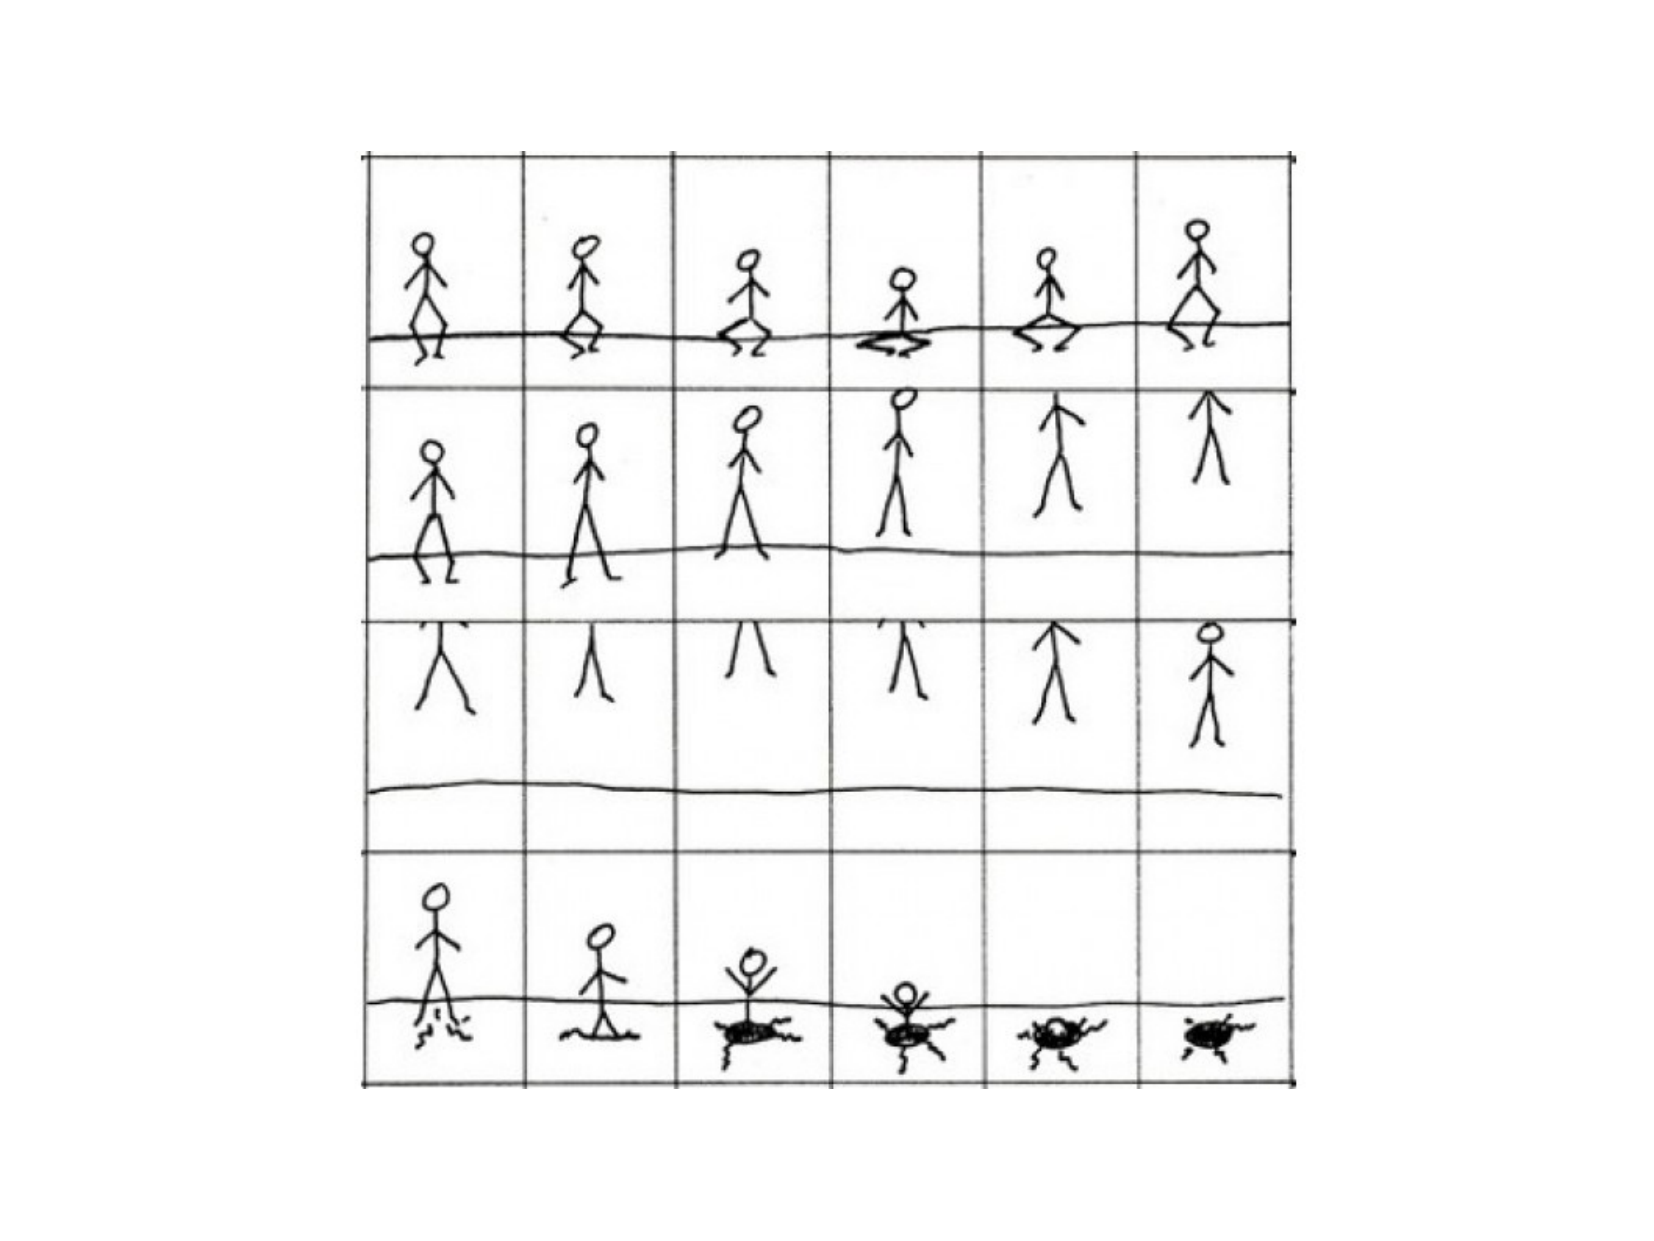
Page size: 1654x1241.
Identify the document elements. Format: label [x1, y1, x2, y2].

picture [205, 151, 1456, 1089]
